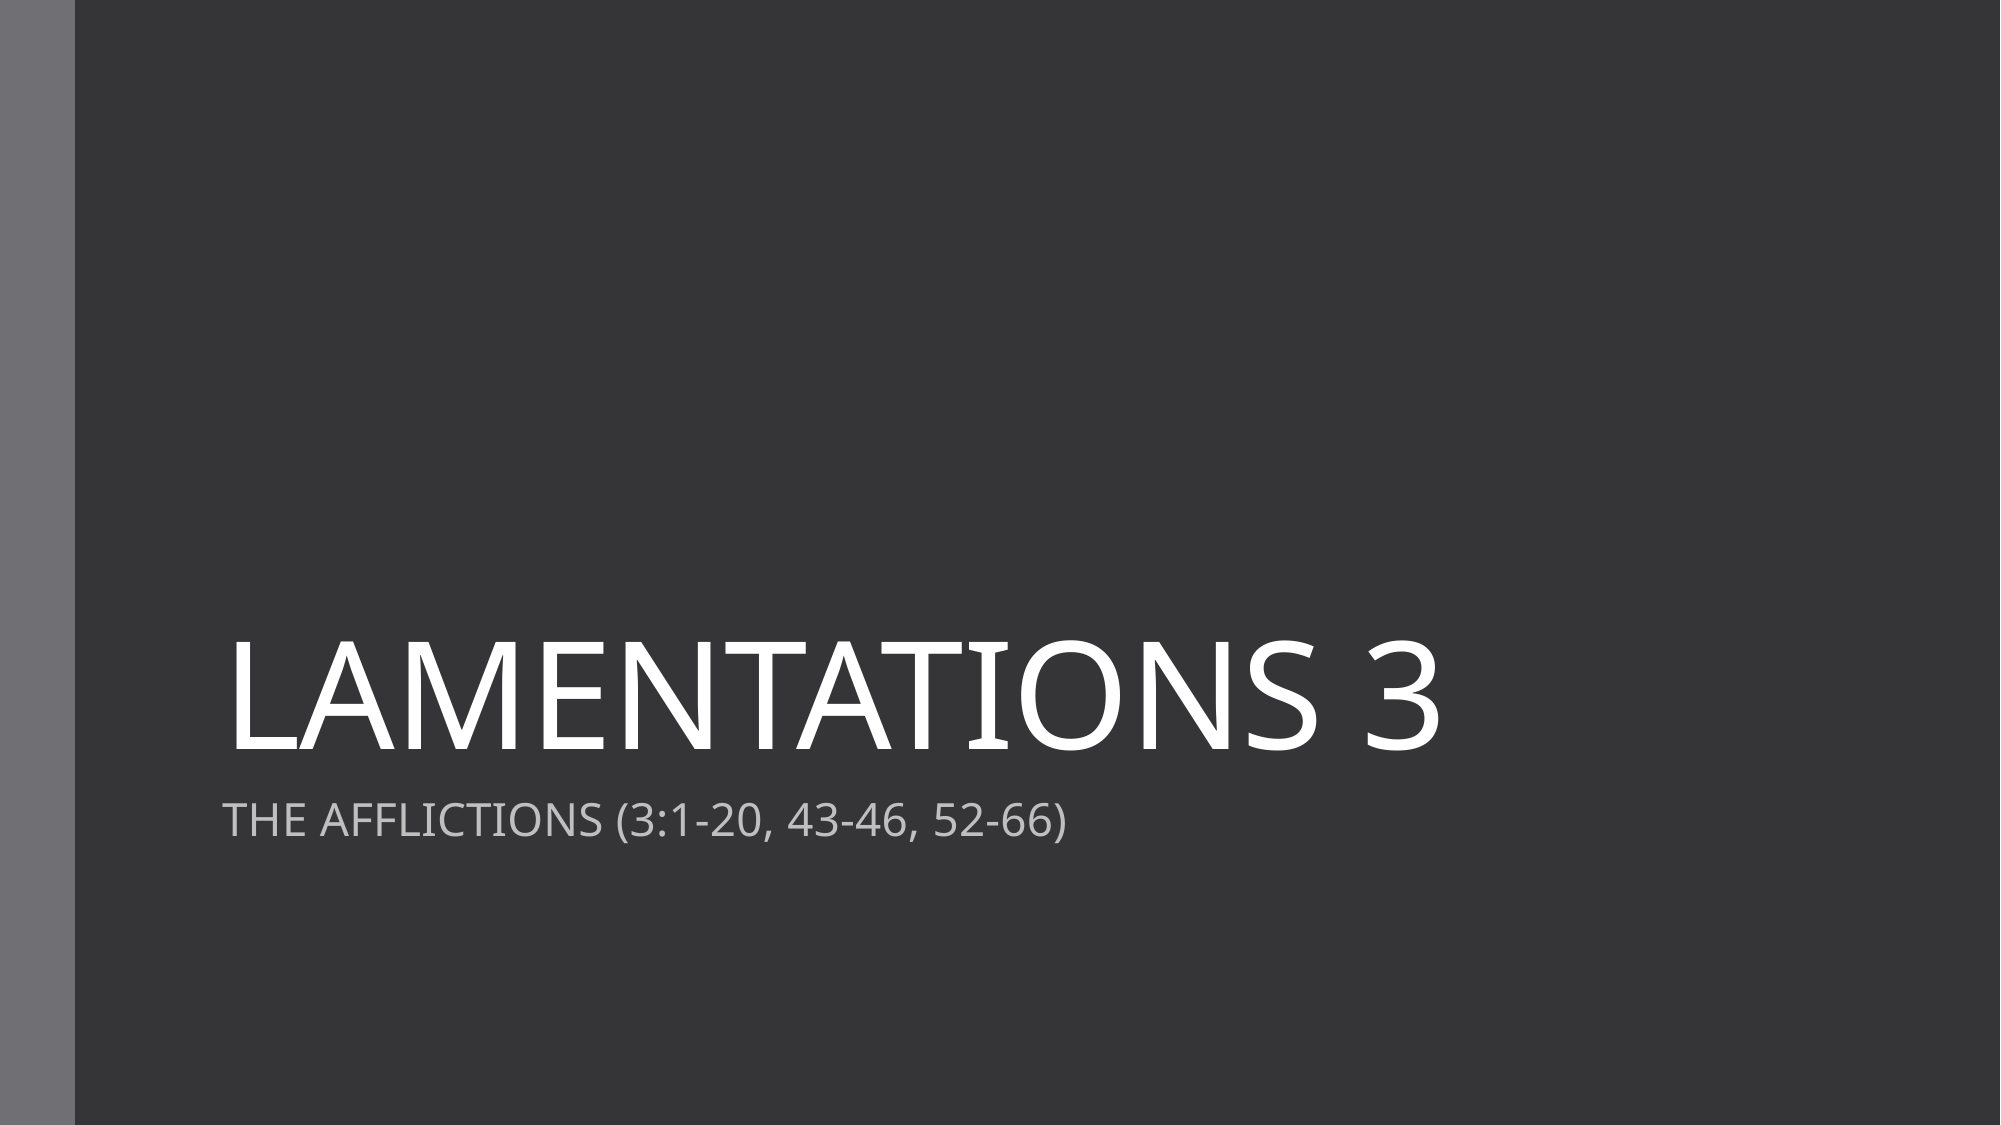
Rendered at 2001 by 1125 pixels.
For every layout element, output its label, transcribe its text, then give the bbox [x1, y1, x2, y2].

title LAMENTATIONS 3 [206, 124, 1752, 787]
subtitle THE AFFLICTIONS (3:1-20, 43-46, 52-66) [206, 787, 1752, 1066]
